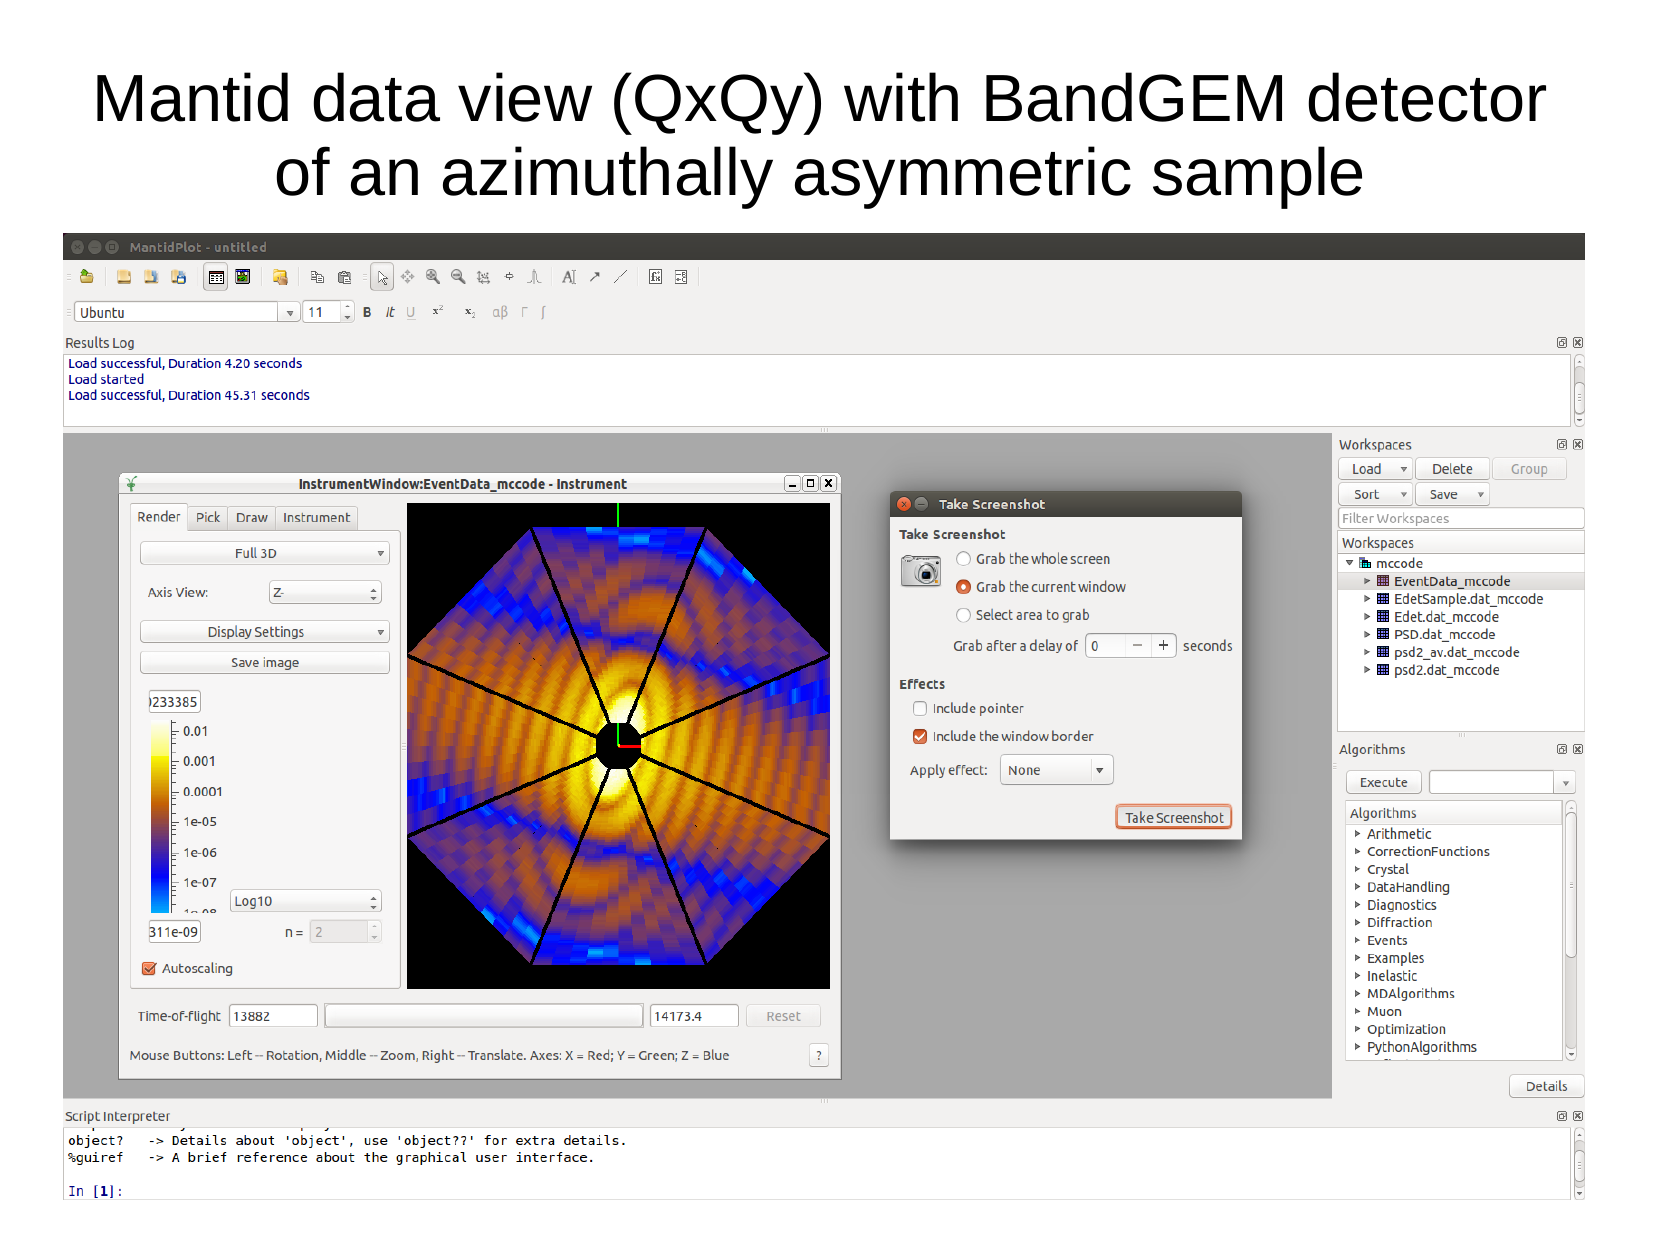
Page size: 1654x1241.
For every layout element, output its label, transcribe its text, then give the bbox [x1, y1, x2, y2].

picture [63, 233, 1585, 1200]
title Mantid data view (QxQy) with BandGEM detector of an azimuthally asymmetric sample [76, 31, 1565, 233]
